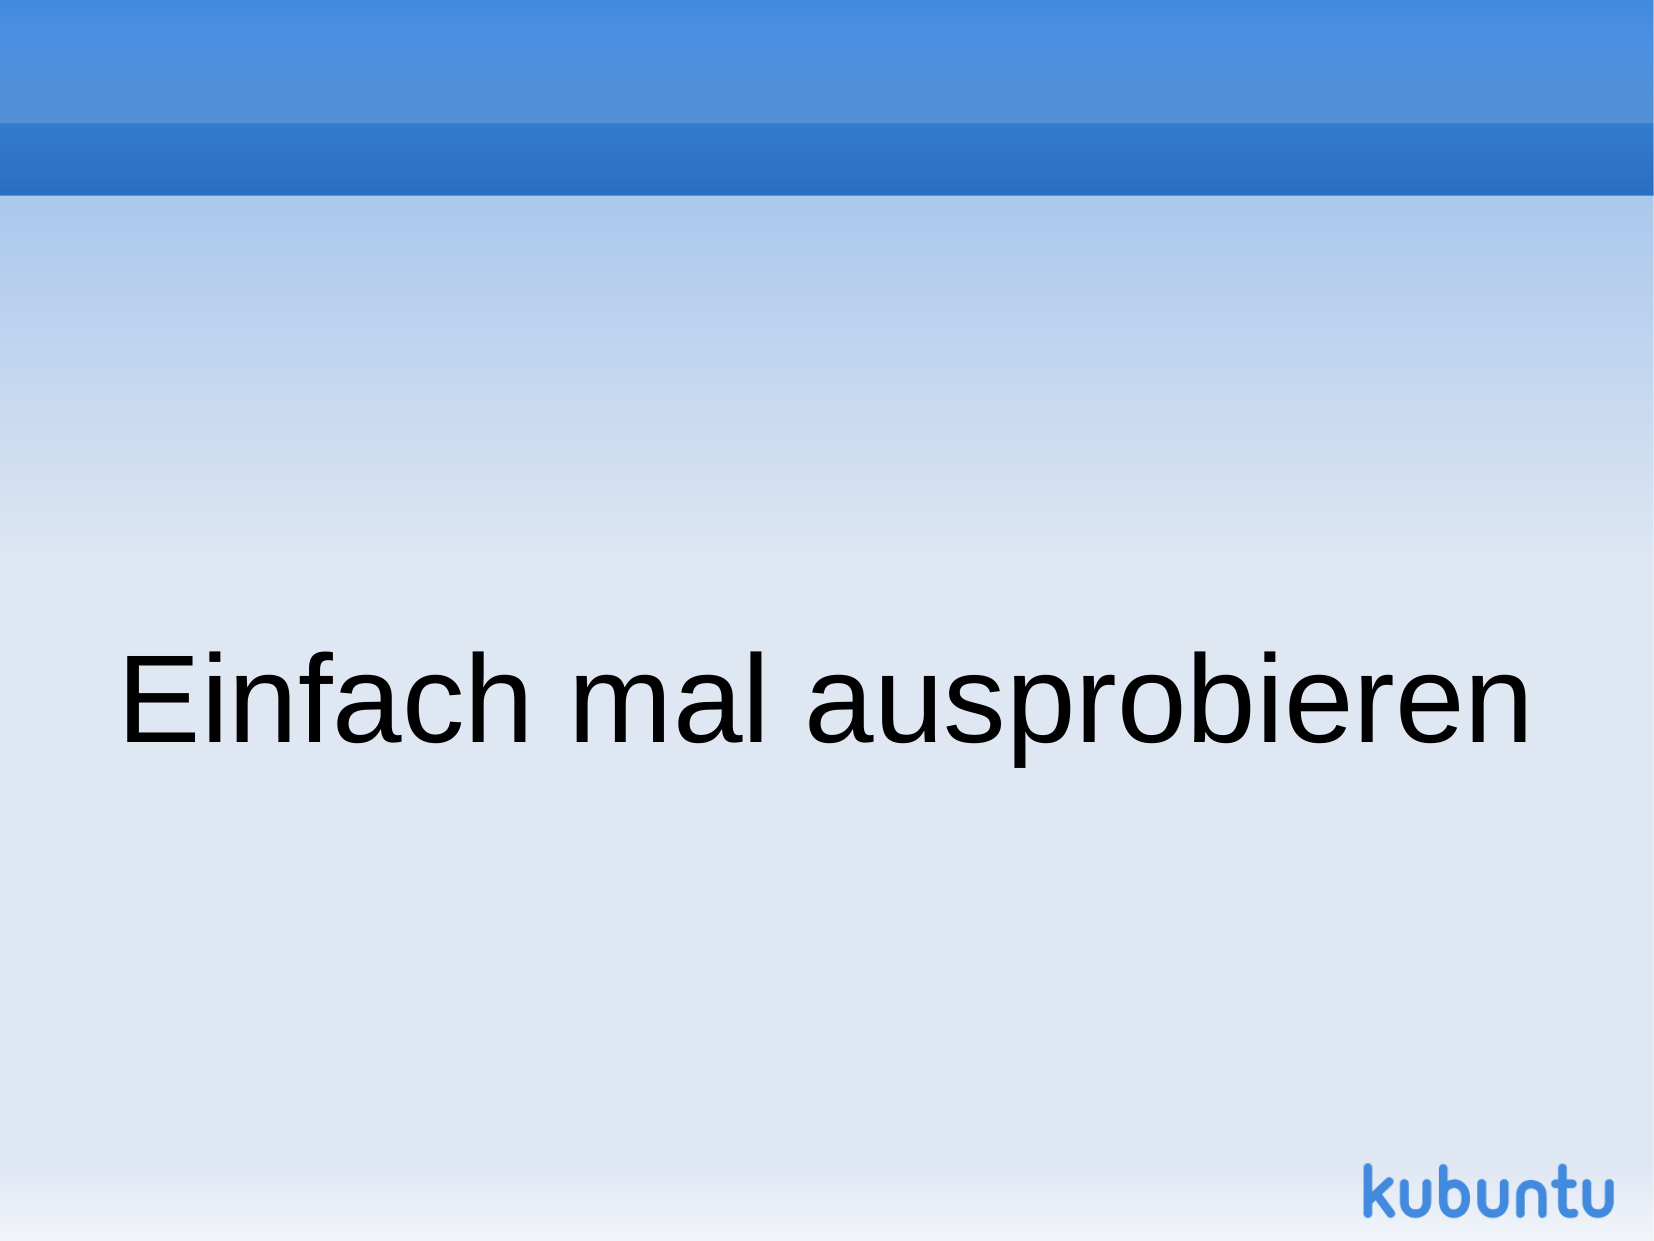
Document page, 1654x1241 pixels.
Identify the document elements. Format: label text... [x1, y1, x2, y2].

picture [0, 0, 1654, 1241]
subtitle Einfach mal ausprobieren [82, 290, 1571, 1109]
